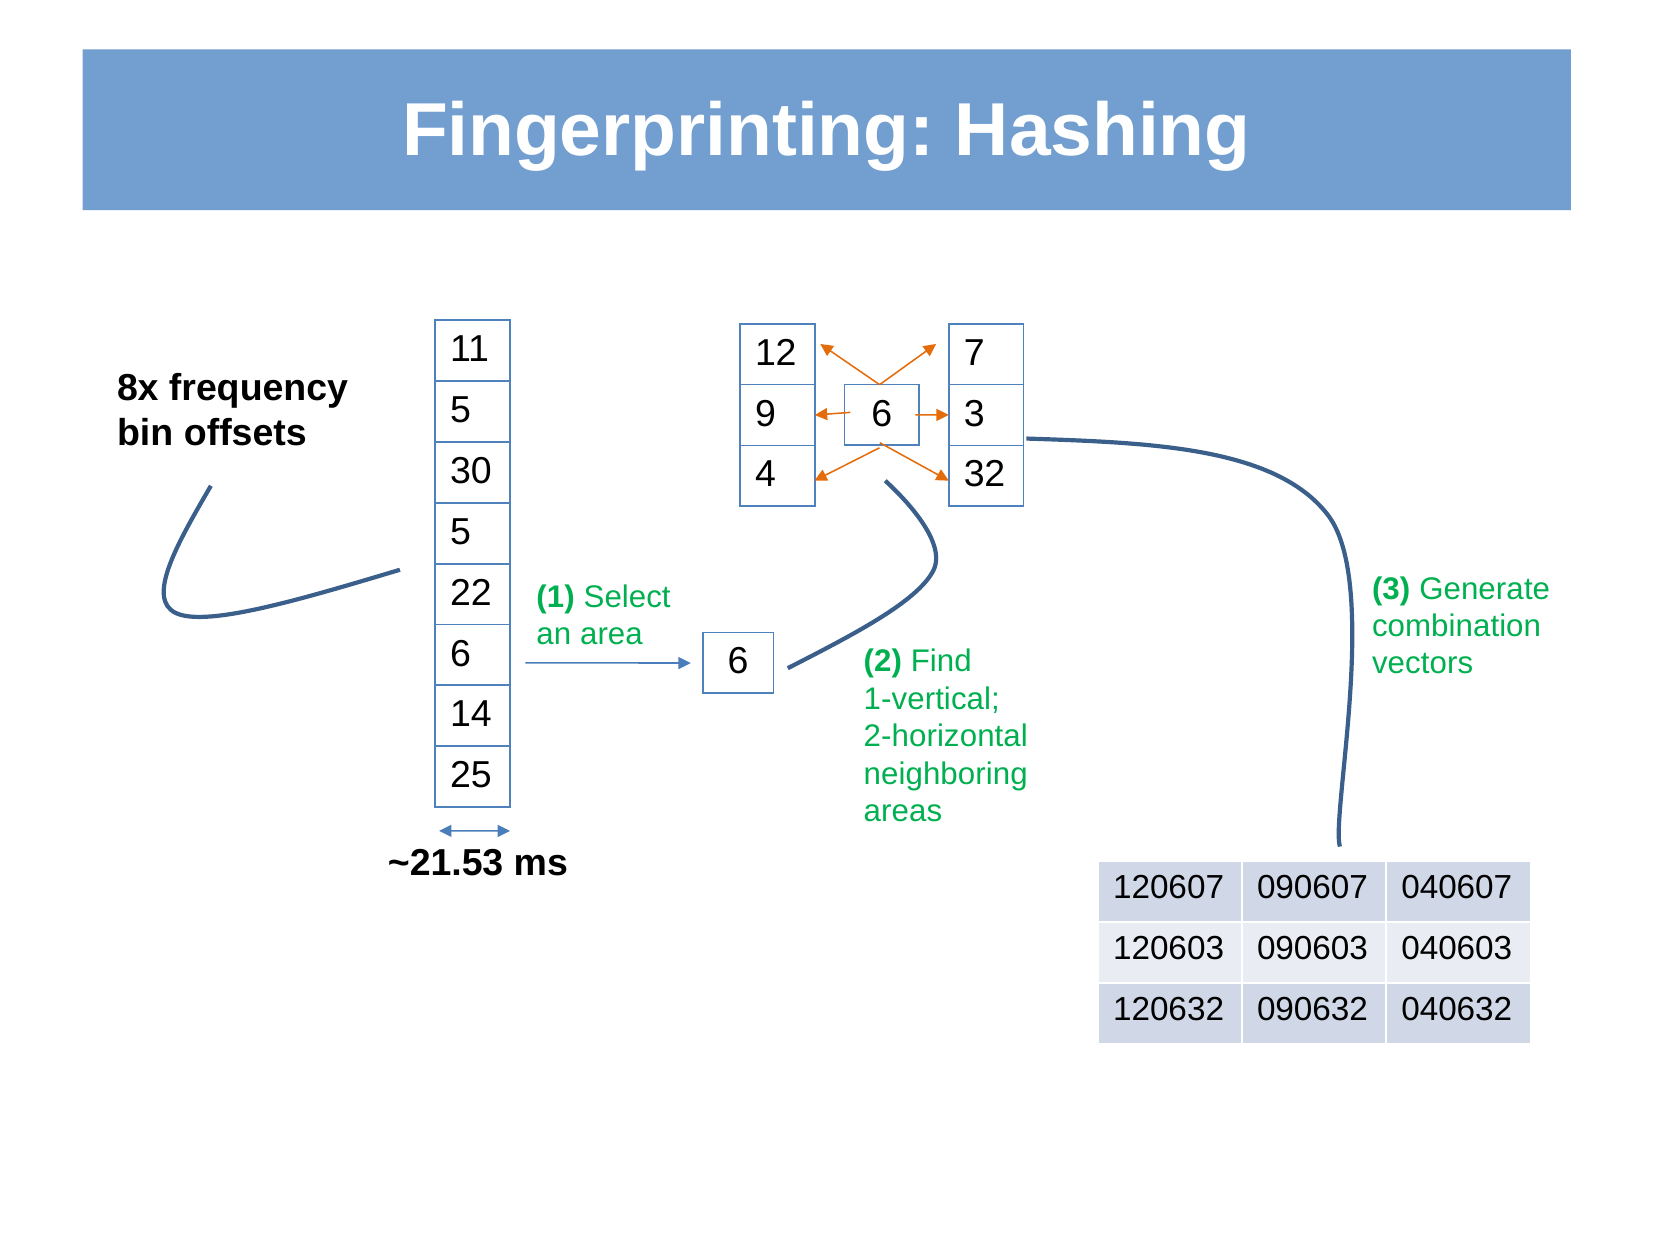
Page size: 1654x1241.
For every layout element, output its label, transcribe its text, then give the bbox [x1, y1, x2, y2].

table_cell 5 [436, 382, 509, 441]
text_box ~21.53 ms [373, 830, 583, 891]
table_cell 6 [436, 625, 509, 684]
title Fingerprinting: Hashing [82, 49, 1571, 211]
table_cell 040632 [1387, 984, 1530, 1043]
table_cell 30 [436, 443, 509, 502]
table_cell 090632 [1243, 984, 1385, 1043]
table_header 6 [845, 385, 918, 444]
table_header 11 [436, 321, 509, 380]
table_cell 14 [436, 686, 509, 745]
text_box (2) Find 1-vertical; 2-horizontal neighboring areas [848, 633, 1043, 836]
table_cell 5 [436, 504, 509, 563]
text_box 8x frequency bin offsets [102, 356, 374, 461]
table_header 6 [704, 633, 773, 692]
table_cell 4 [741, 446, 814, 505]
table_cell 120632 [1099, 984, 1241, 1043]
table_cell 25 [436, 747, 509, 806]
table_header 12 [741, 325, 814, 384]
table_cell 090603 [1243, 923, 1385, 982]
table_cell 32 [950, 446, 1023, 505]
table_cell 22 [436, 565, 509, 624]
table_cell 120603 [1099, 923, 1241, 982]
table_header 090607 [1243, 862, 1385, 921]
table_header 7 [950, 325, 1023, 384]
table_header 040607 [1387, 862, 1530, 921]
text_box (3) Generate combination vectors [1357, 560, 1566, 688]
table_header 120607 [1099, 862, 1241, 921]
table_cell 9 [741, 385, 814, 445]
text_box (1) Select an area [521, 568, 686, 659]
table_cell 040603 [1387, 923, 1530, 982]
table_cell 3 [950, 385, 1023, 445]
